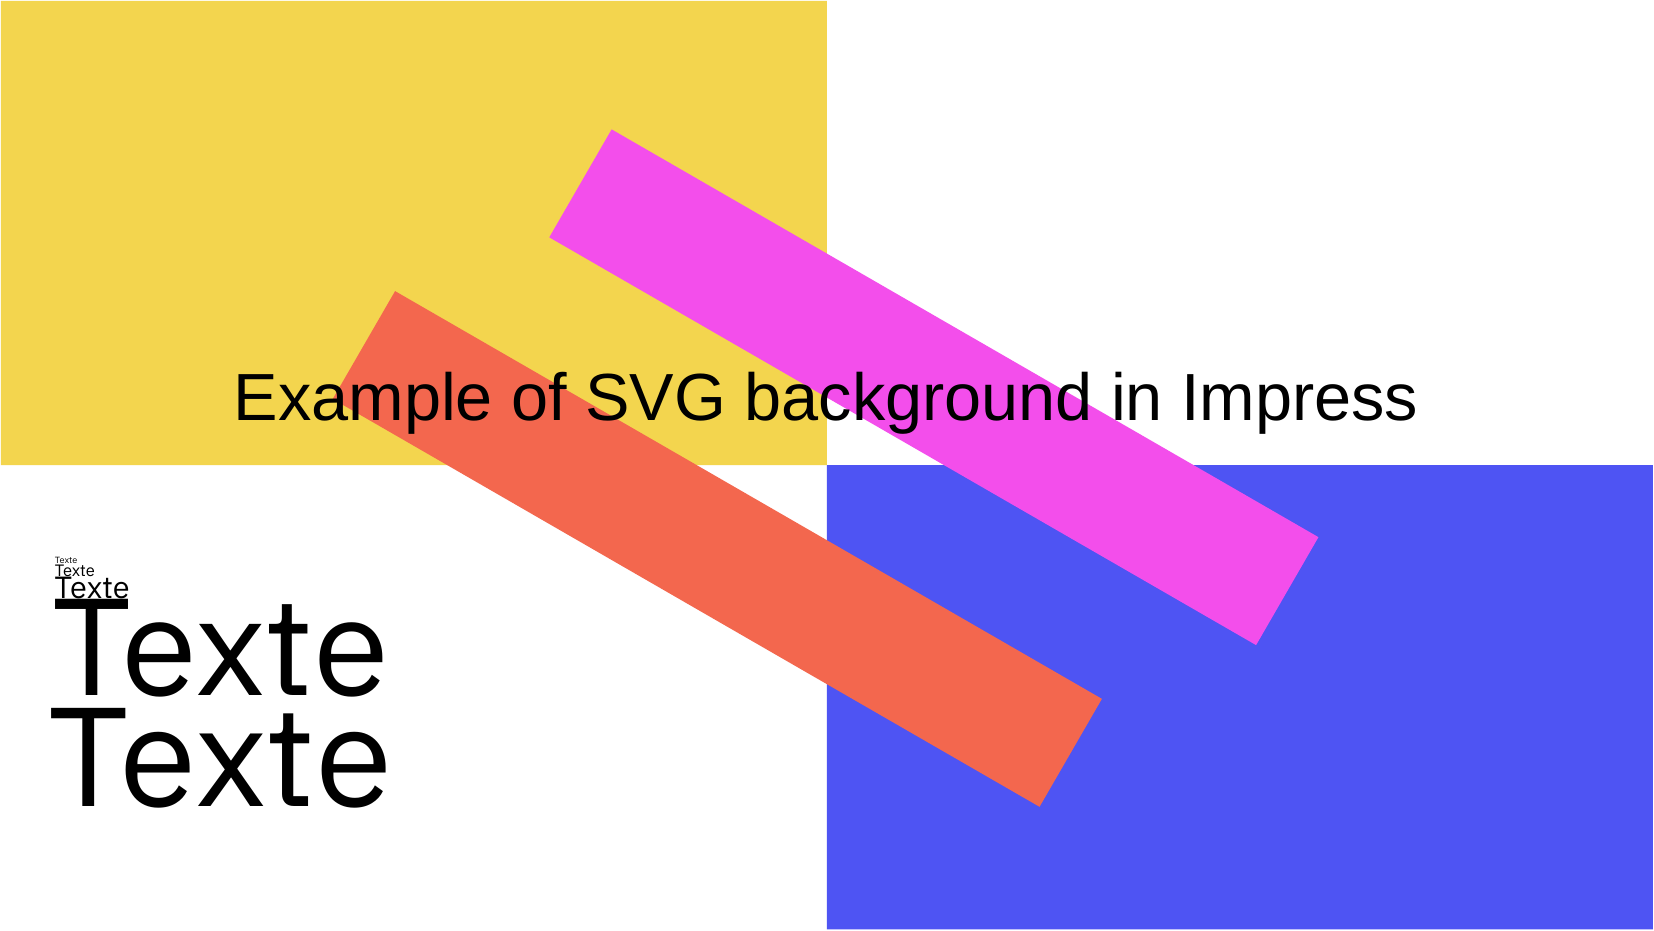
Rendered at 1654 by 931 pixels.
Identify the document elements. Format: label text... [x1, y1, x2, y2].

text_box Texte [33, 655, 448, 854]
text_box Example of SVG background in Impress [82, 37, 1571, 757]
